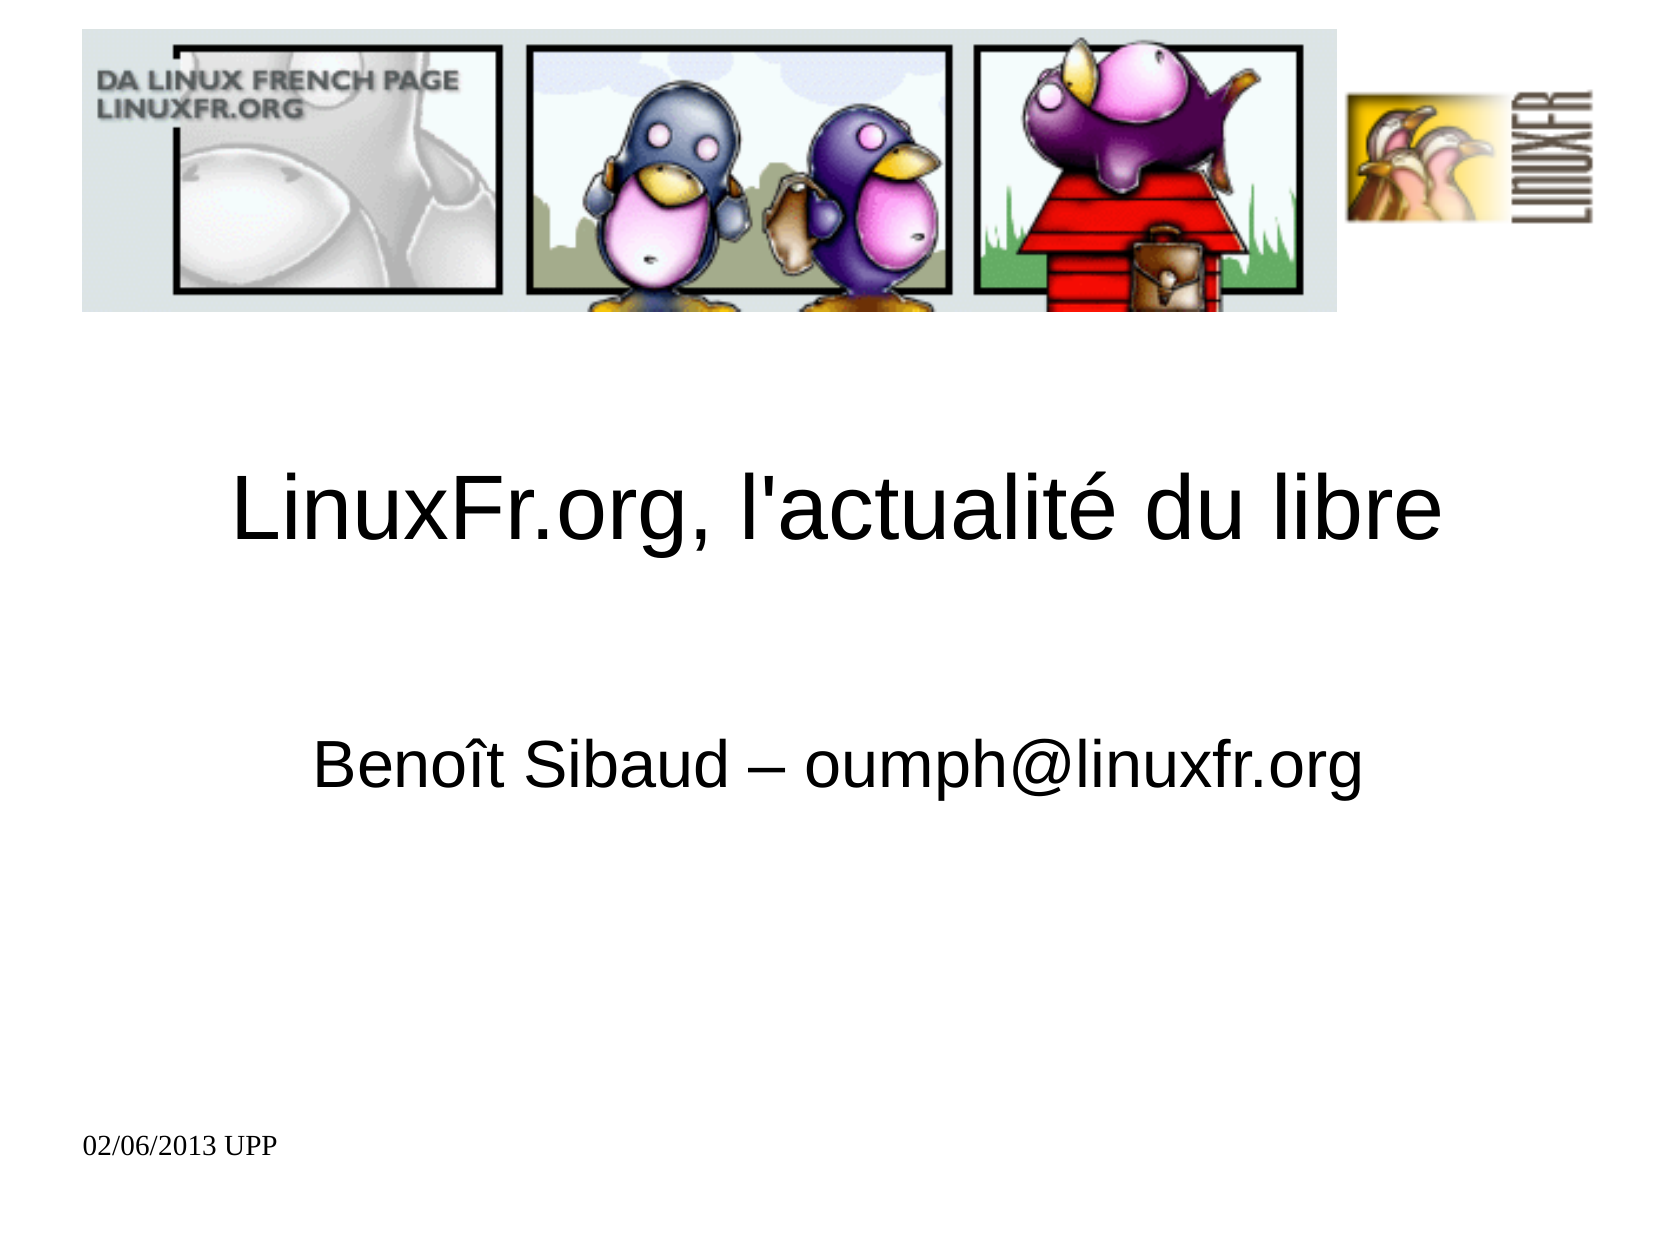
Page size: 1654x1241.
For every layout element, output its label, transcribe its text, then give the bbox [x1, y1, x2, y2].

picture [82, 29, 1337, 312]
picture [1341, 88, 1601, 229]
subtitle LinuxFr.org, l'actualité du libre Benoît Sibaud – oumph@linuxfr.org [76, 288, 1565, 1093]
